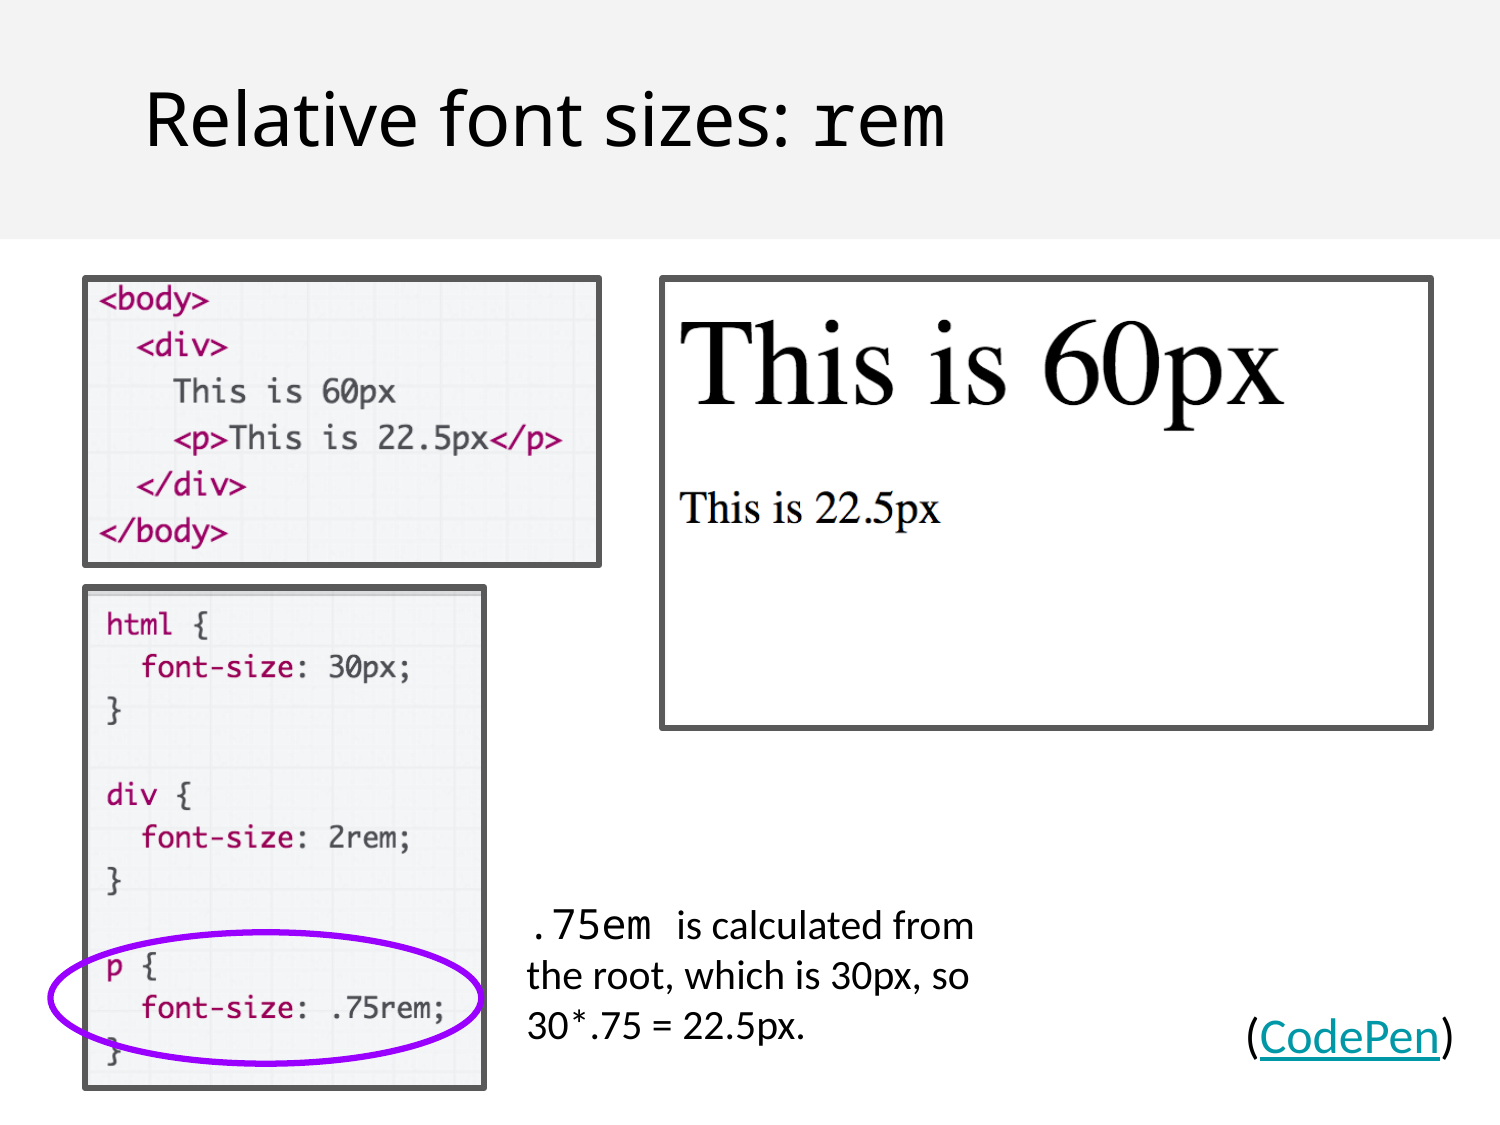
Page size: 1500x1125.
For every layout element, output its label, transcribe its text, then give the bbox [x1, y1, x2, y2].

picture [665, 281, 1428, 726]
text_box .75em is calculated from the root, which is 30px, so 30*.75 = 22.5px. [511, 882, 1029, 1114]
picture [88, 1011, 482, 1085]
picture [88, 281, 597, 562]
text_box (CodePen) [1229, 942, 1473, 1125]
picture [88, 590, 482, 985]
picture [88, 936, 478, 1060]
title Relative font sizes: rem [128, 56, 1372, 183]
